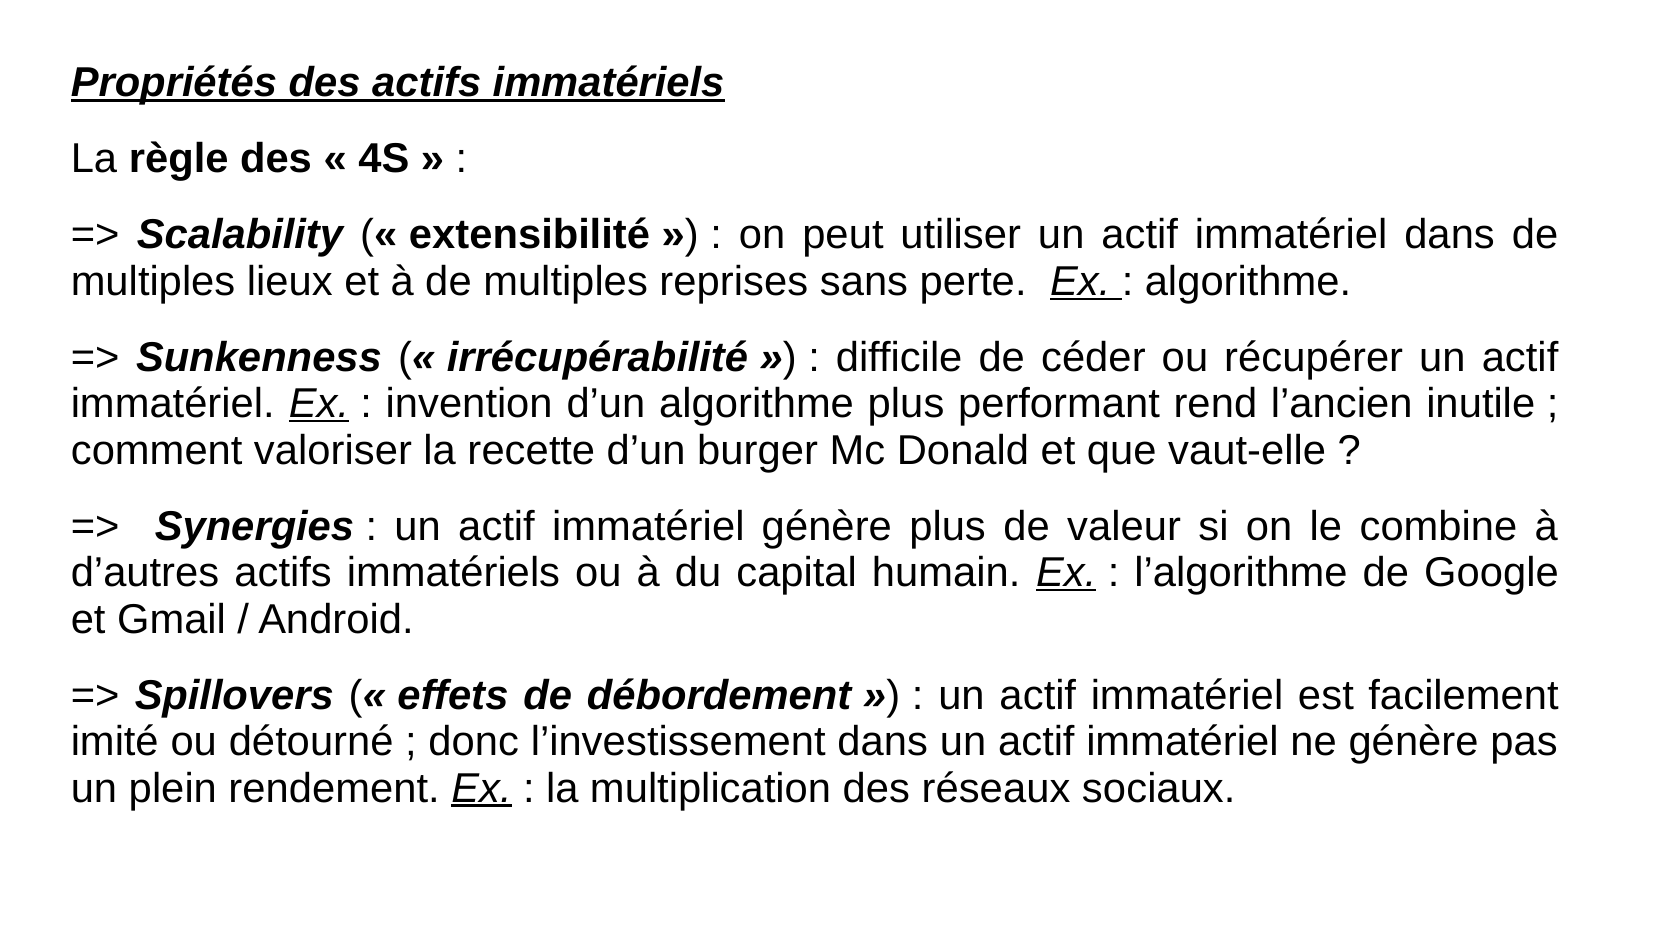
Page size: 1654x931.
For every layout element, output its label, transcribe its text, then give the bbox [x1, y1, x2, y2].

list Propriétés des actifs immatériels La règle des « 4S » : => Scalability (« extensibilité ») : on peut utiliser un actif immatériel dans de multiples lieux et à de multiples reprises sans perte. Ex. : algorithme. => Sunkenness (« irrécupérabilité ») : difficile de céder ou récupérer un actif immatériel. Ex. : invention d’un algorithme plus performant rend l’ancien inutile ; comment valoriser la recette d’un burger Mc Donald et que vaut-elle ? => Synergies : un actif immatériel génère plus de valeur si on le combine à d’autres actifs immatériels ou à du capital humain. Ex. : l’algorithme de Google et Gmail / Android. => Spillovers (« effets de débordement ») : un actif immatériel est facilement imité ou détourné ; donc l’investissement dans un actif immatériel ne génère pas un plein rendement. Ex. : la multiplication des réseaux sociaux. [70, 59, 1560, 863]
